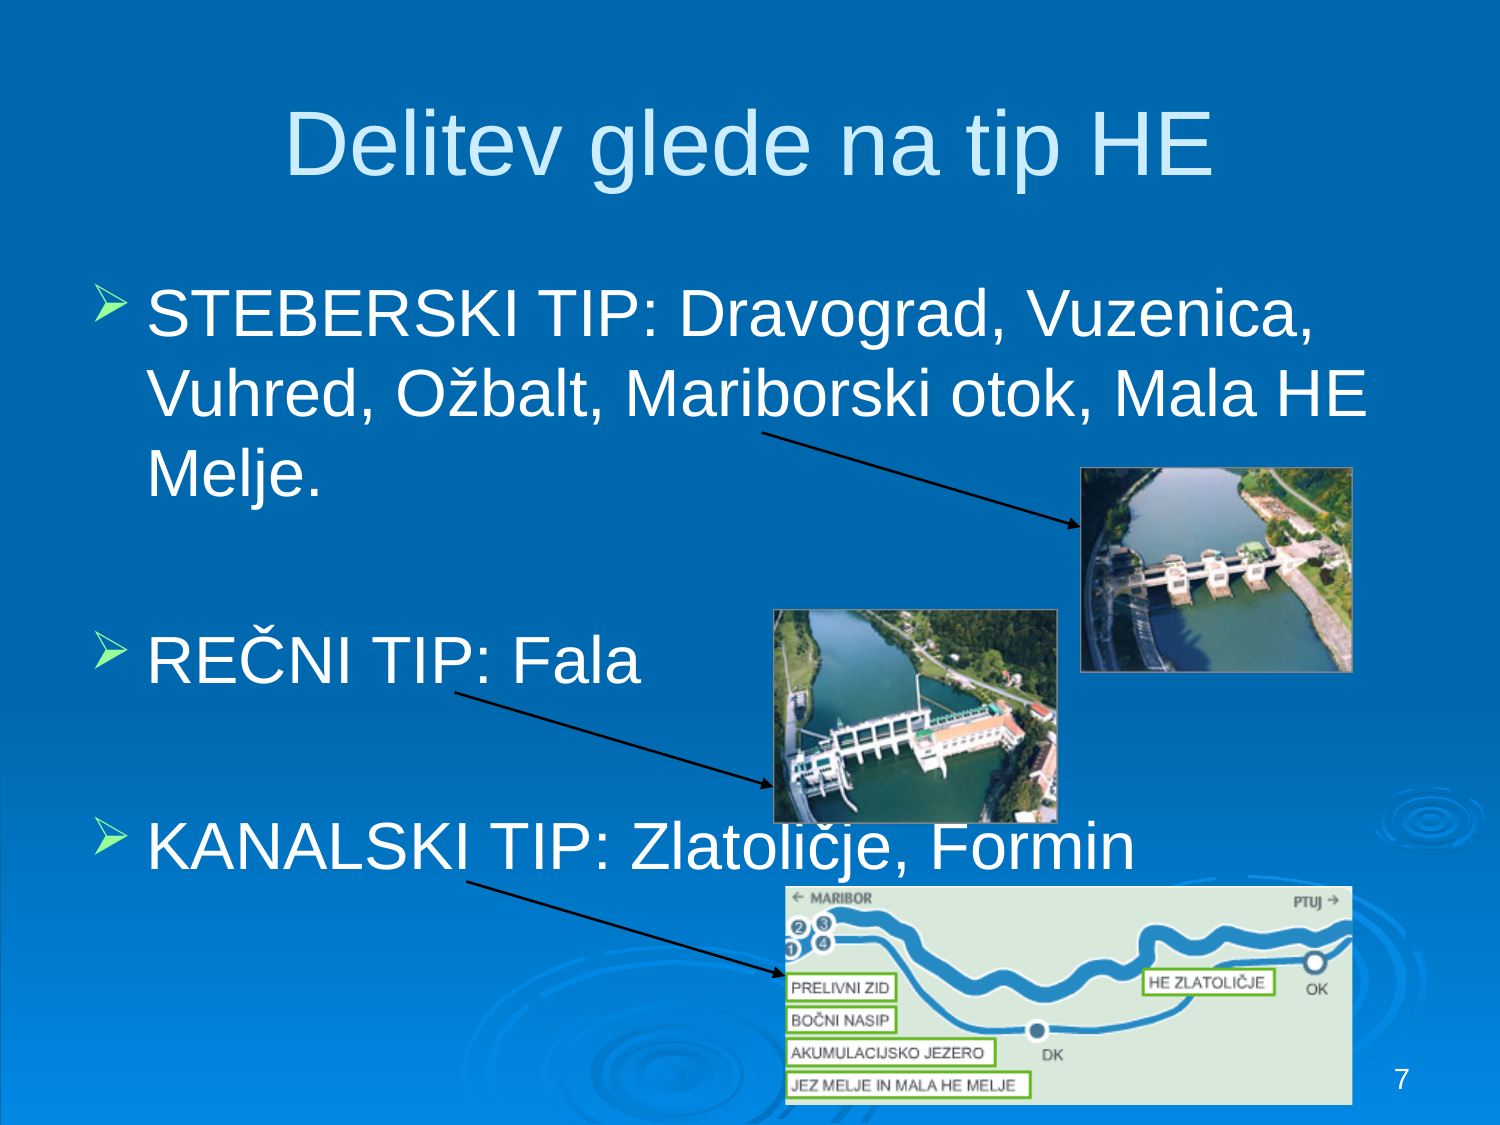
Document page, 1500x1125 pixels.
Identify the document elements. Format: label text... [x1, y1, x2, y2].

picture [785, 886, 1353, 1105]
picture [1080, 467, 1353, 673]
picture [773, 609, 1058, 824]
slide_number <number> [1353, 1024, 1425, 1103]
list STEBERSKI TIP: Dravograd, Vuzenica, Vuhred, Ožbalt, Mariborski otok, Mala HE Melje. REČNI TIP: Fala KANALSKI TIP: Zlatoličje, Formin [75, 262, 1425, 1005]
title Delitev glede na tip HE [75, 45, 1425, 233]
